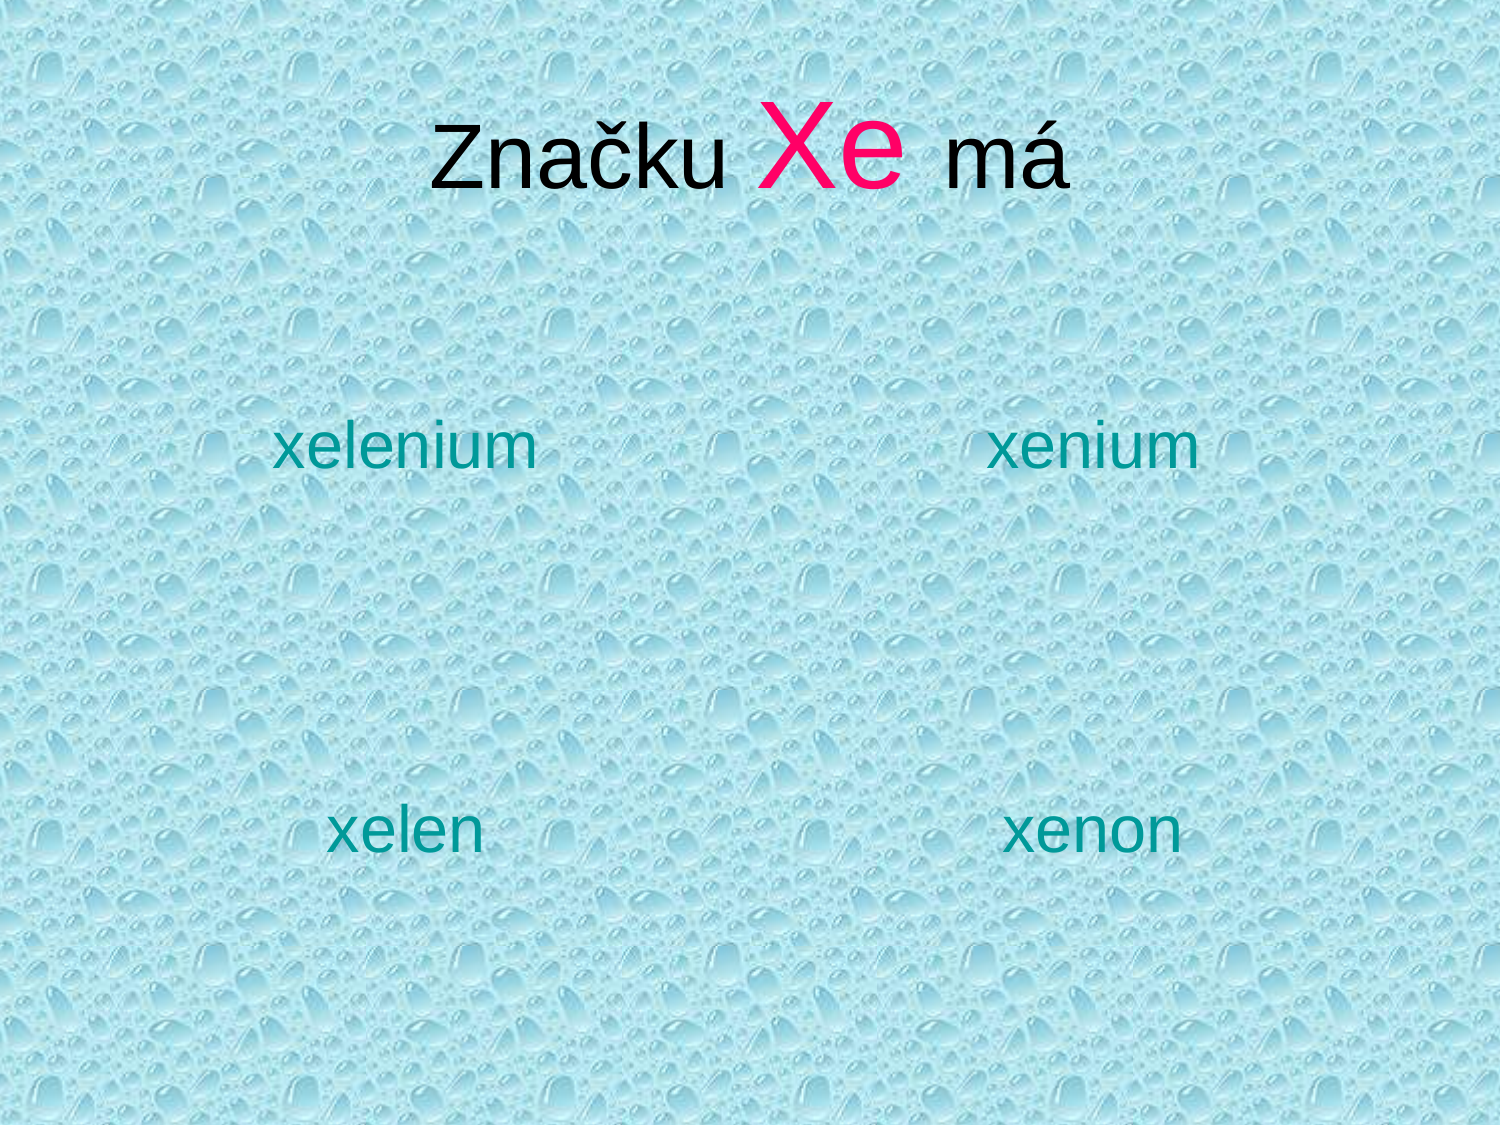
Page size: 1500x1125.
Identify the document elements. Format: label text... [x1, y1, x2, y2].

title Značku Xe má [75, 45, 1426, 233]
picture [0, 0, 1500, 1125]
table_header xenon [763, 646, 1423, 1005]
table_header xenium [763, 262, 1425, 622]
table_header xelen [75, 646, 737, 1005]
table_header xelenium [75, 262, 737, 621]
